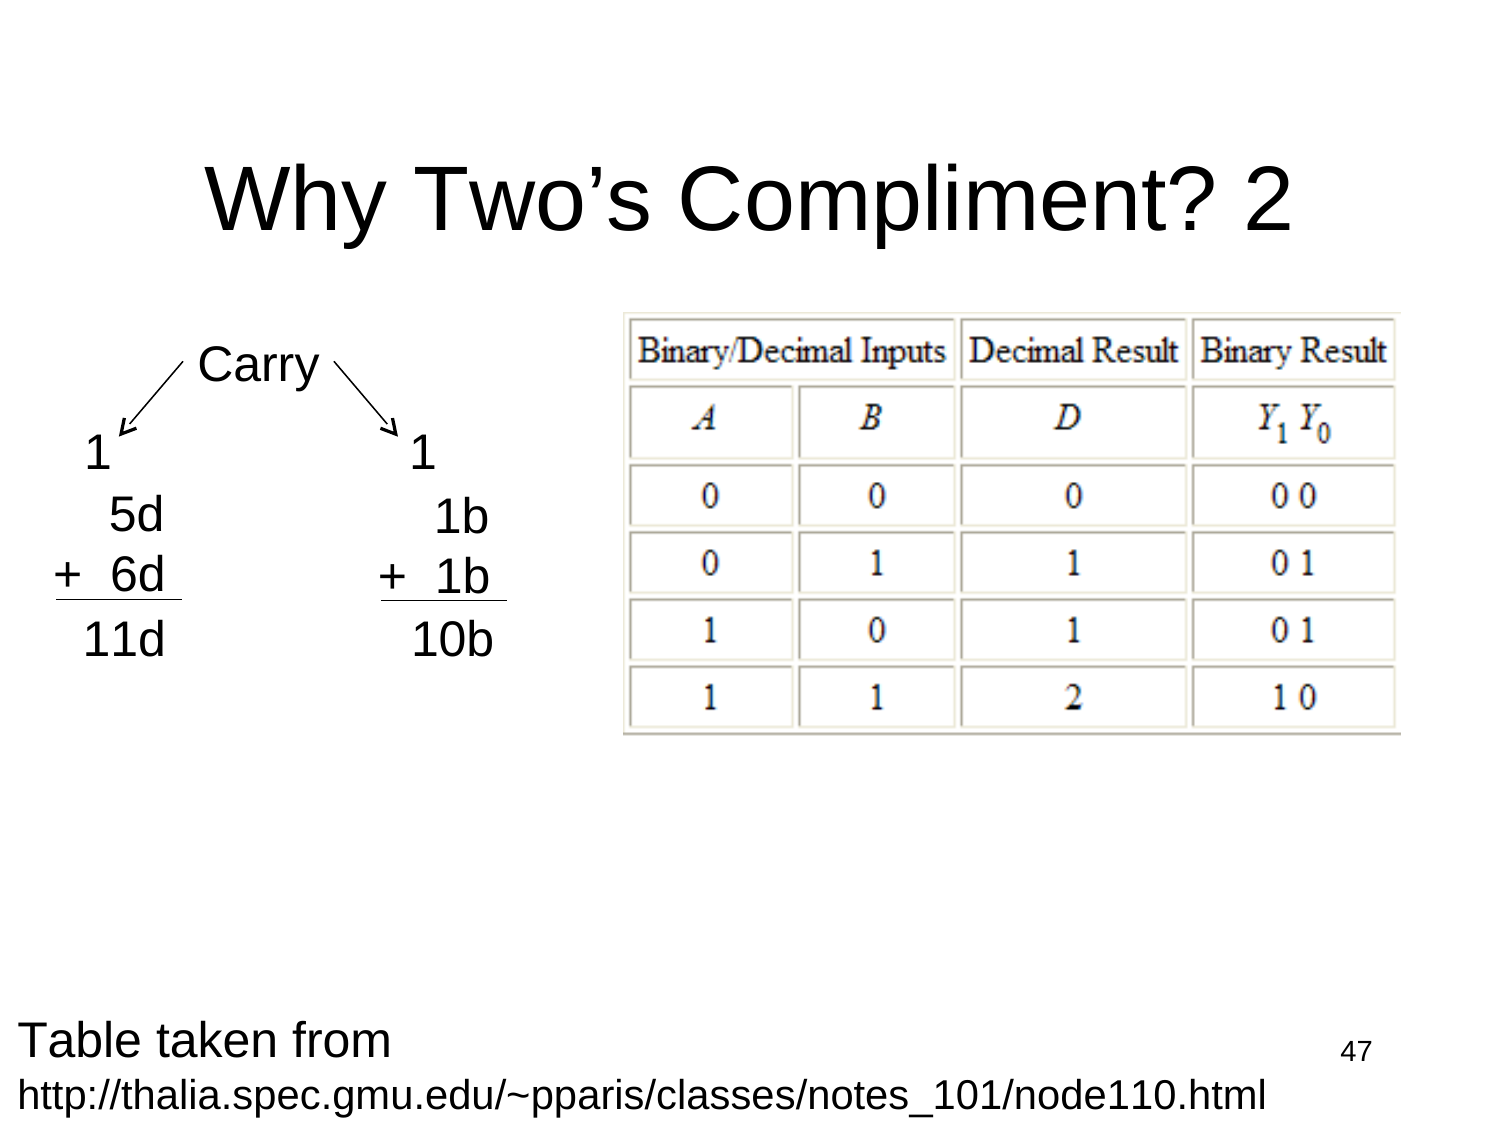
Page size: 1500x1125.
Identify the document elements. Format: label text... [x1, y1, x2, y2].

text_box 1b + 1b [363, 475, 506, 611]
text_box Table taken from http://thalia.spec.gmu.edu/~pparis/classes/notes_101/node110.html [2, 999, 1283, 1125]
text_box Carry [182, 324, 335, 400]
text_box <number> [1283, 1025, 1388, 1101]
text_box 10b [396, 599, 510, 675]
text_box 1 [394, 411, 452, 488]
picture [623, 312, 1401, 738]
text_box 1 [69, 411, 127, 488]
title Why Two’s Compliment? 2 [112, 99, 1388, 288]
text_box 5d + 6d [38, 474, 181, 610]
text_box 11d [68, 599, 182, 675]
